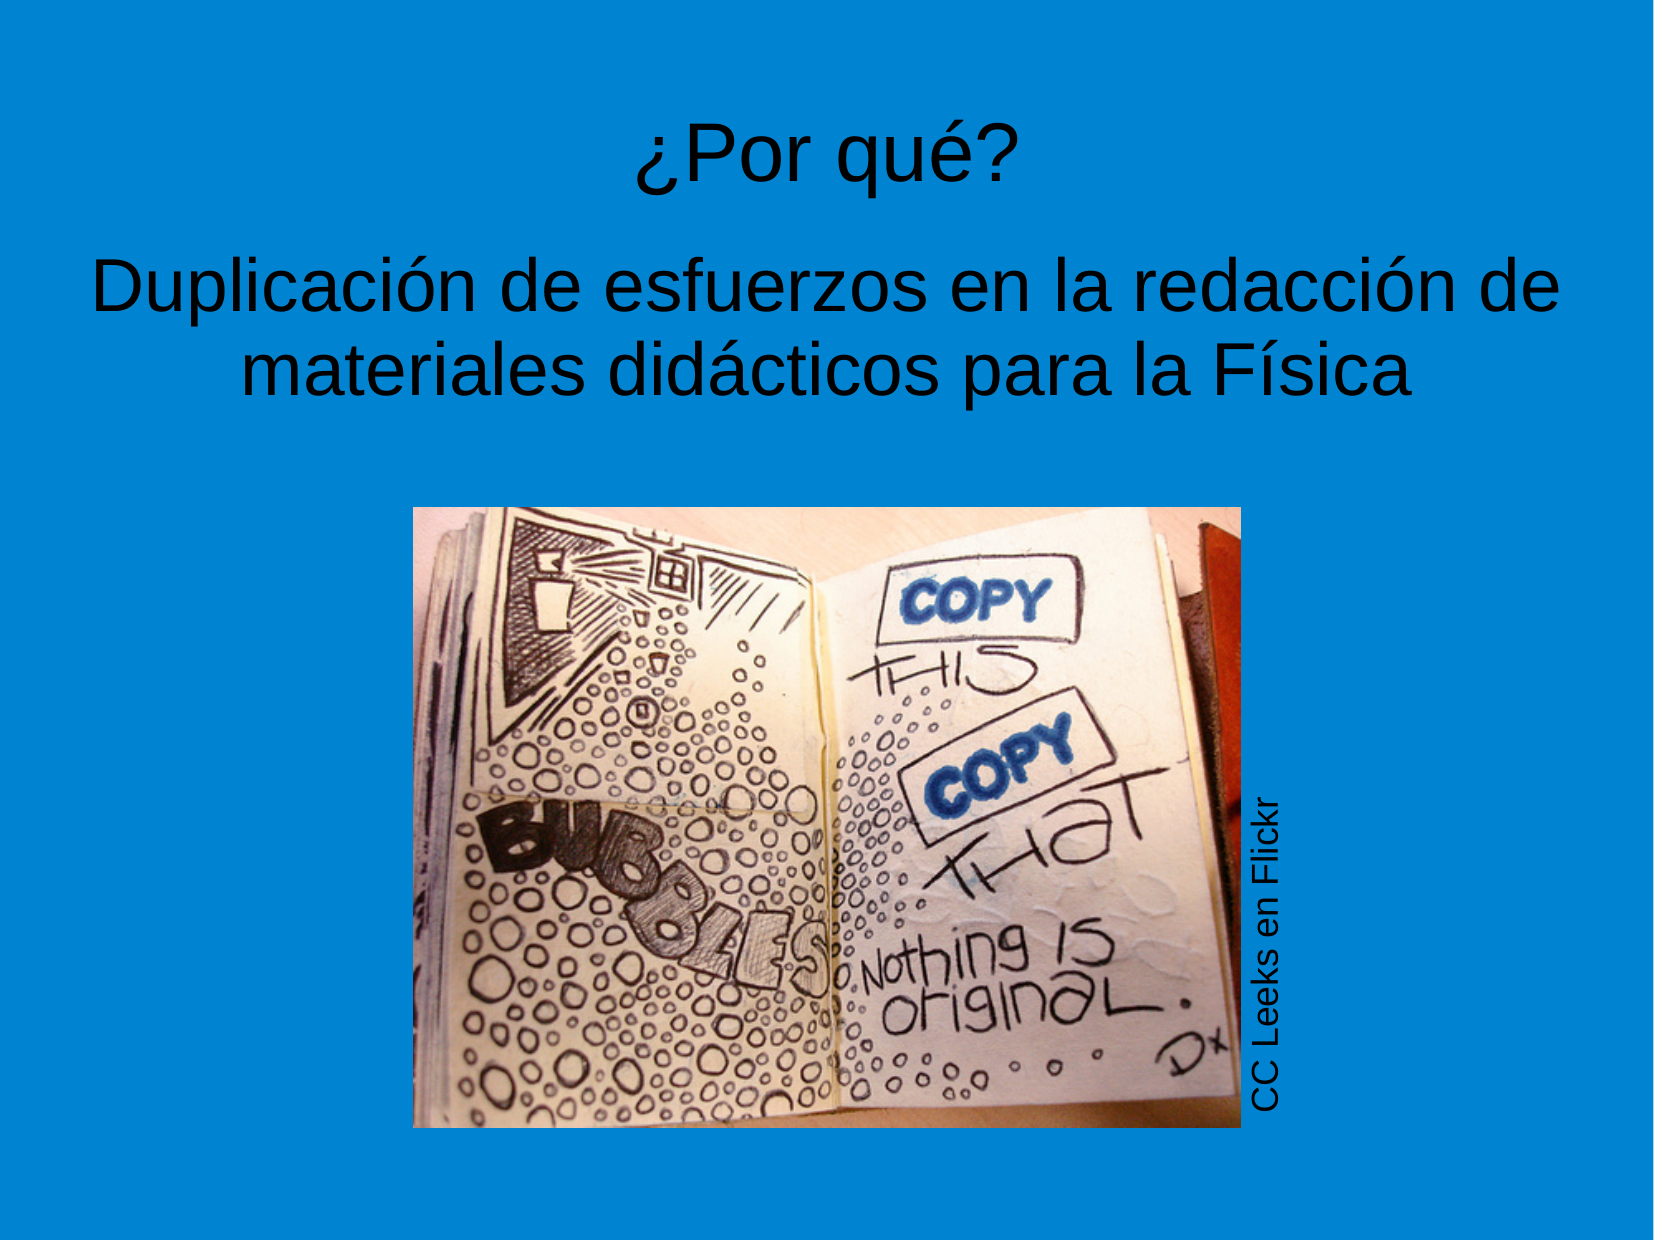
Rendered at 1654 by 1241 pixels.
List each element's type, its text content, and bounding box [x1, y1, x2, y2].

picture [413, 507, 1241, 1128]
title ¿Por qué? [82, 49, 1571, 236]
text_box CC Leeks en Flickr [1236, 782, 1294, 1128]
text_box Duplicación de esfuerzos en la redacción de materiales didácticos para la Física [59, 236, 1595, 419]
